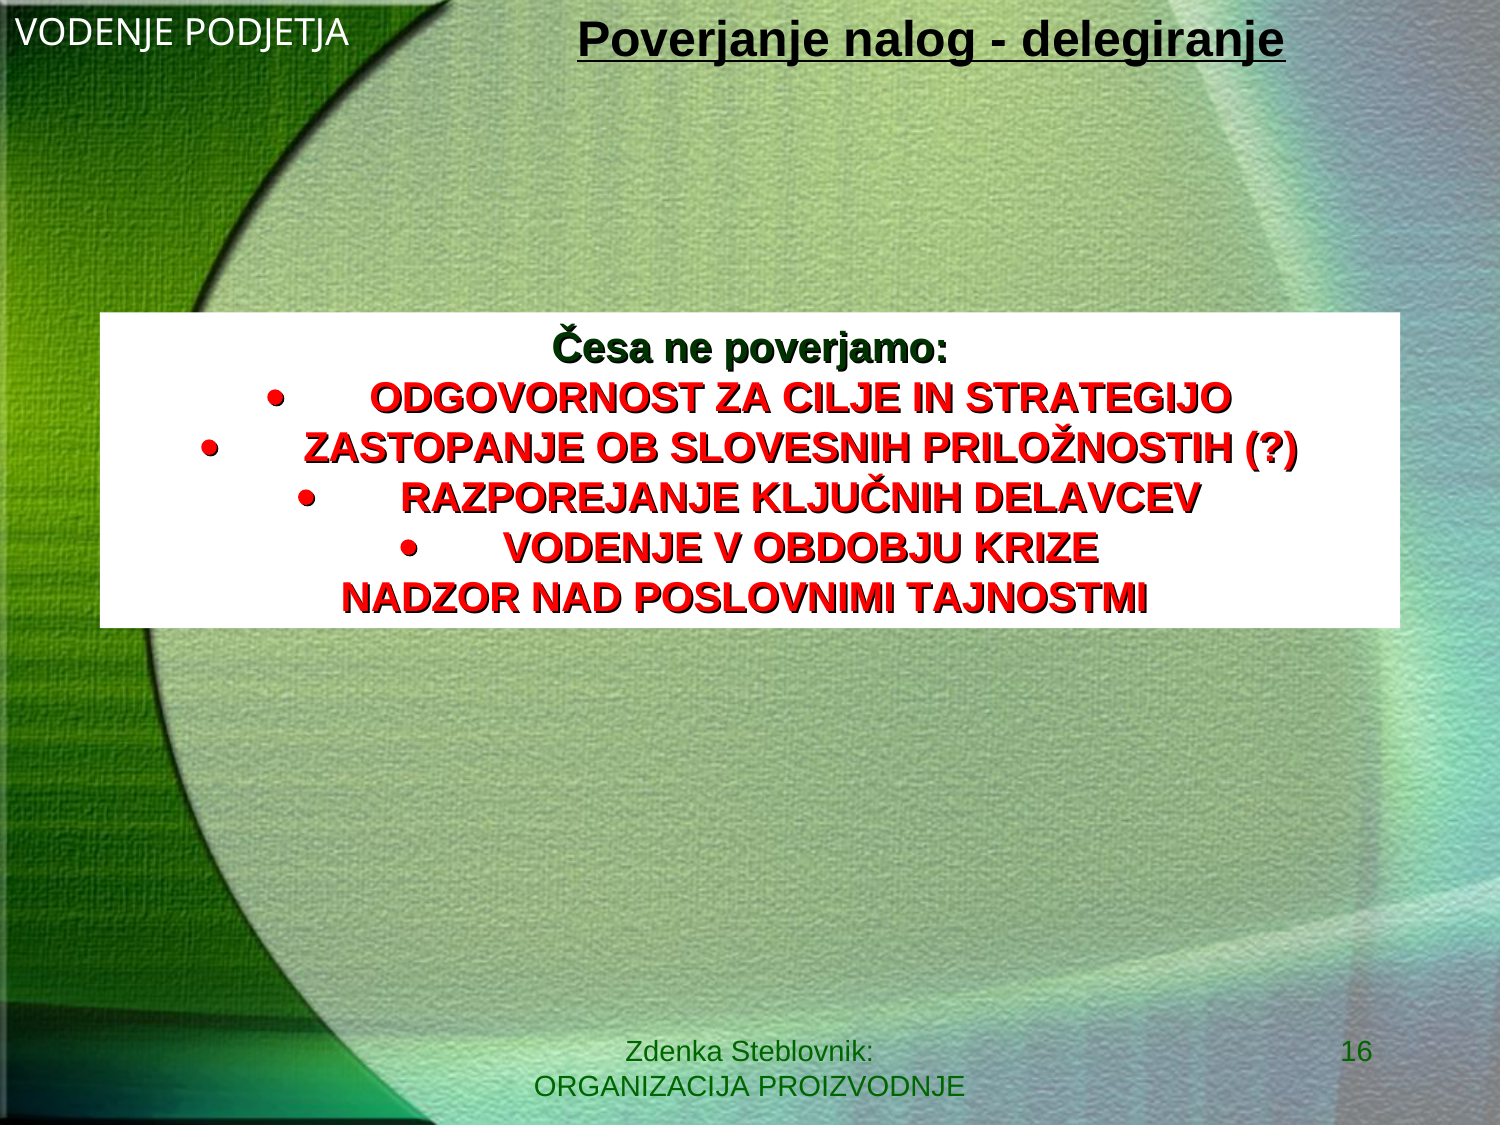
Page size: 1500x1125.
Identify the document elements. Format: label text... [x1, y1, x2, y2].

text_box Zdenka Steblovnik: ORGANIZACIJA PROIZVODNJE [512, 1025, 988, 1101]
text_box Česa ne poverjamo:  ODGOVORNOST ZA CILJE IN STRATEGIJO  ZASTOPANJE OB SLOVESNIH PRILOŽNOSTIH (?)  RAZPOREJANJE KLJUČNIH DELAVCEV  VODENJE V OBDOBJU KRIZE NADZOR NAD POSLOVNIMI TAJNOSTMI [99, 312, 1401, 629]
text_box Poverjanje nalog - delegiranje [562, 24, 1338, 71]
text_box <number> [1074, 1025, 1388, 1101]
picture [0, 0, 1500, 1125]
text_box VODENJE PODJETJA [0, 0, 475, 61]
